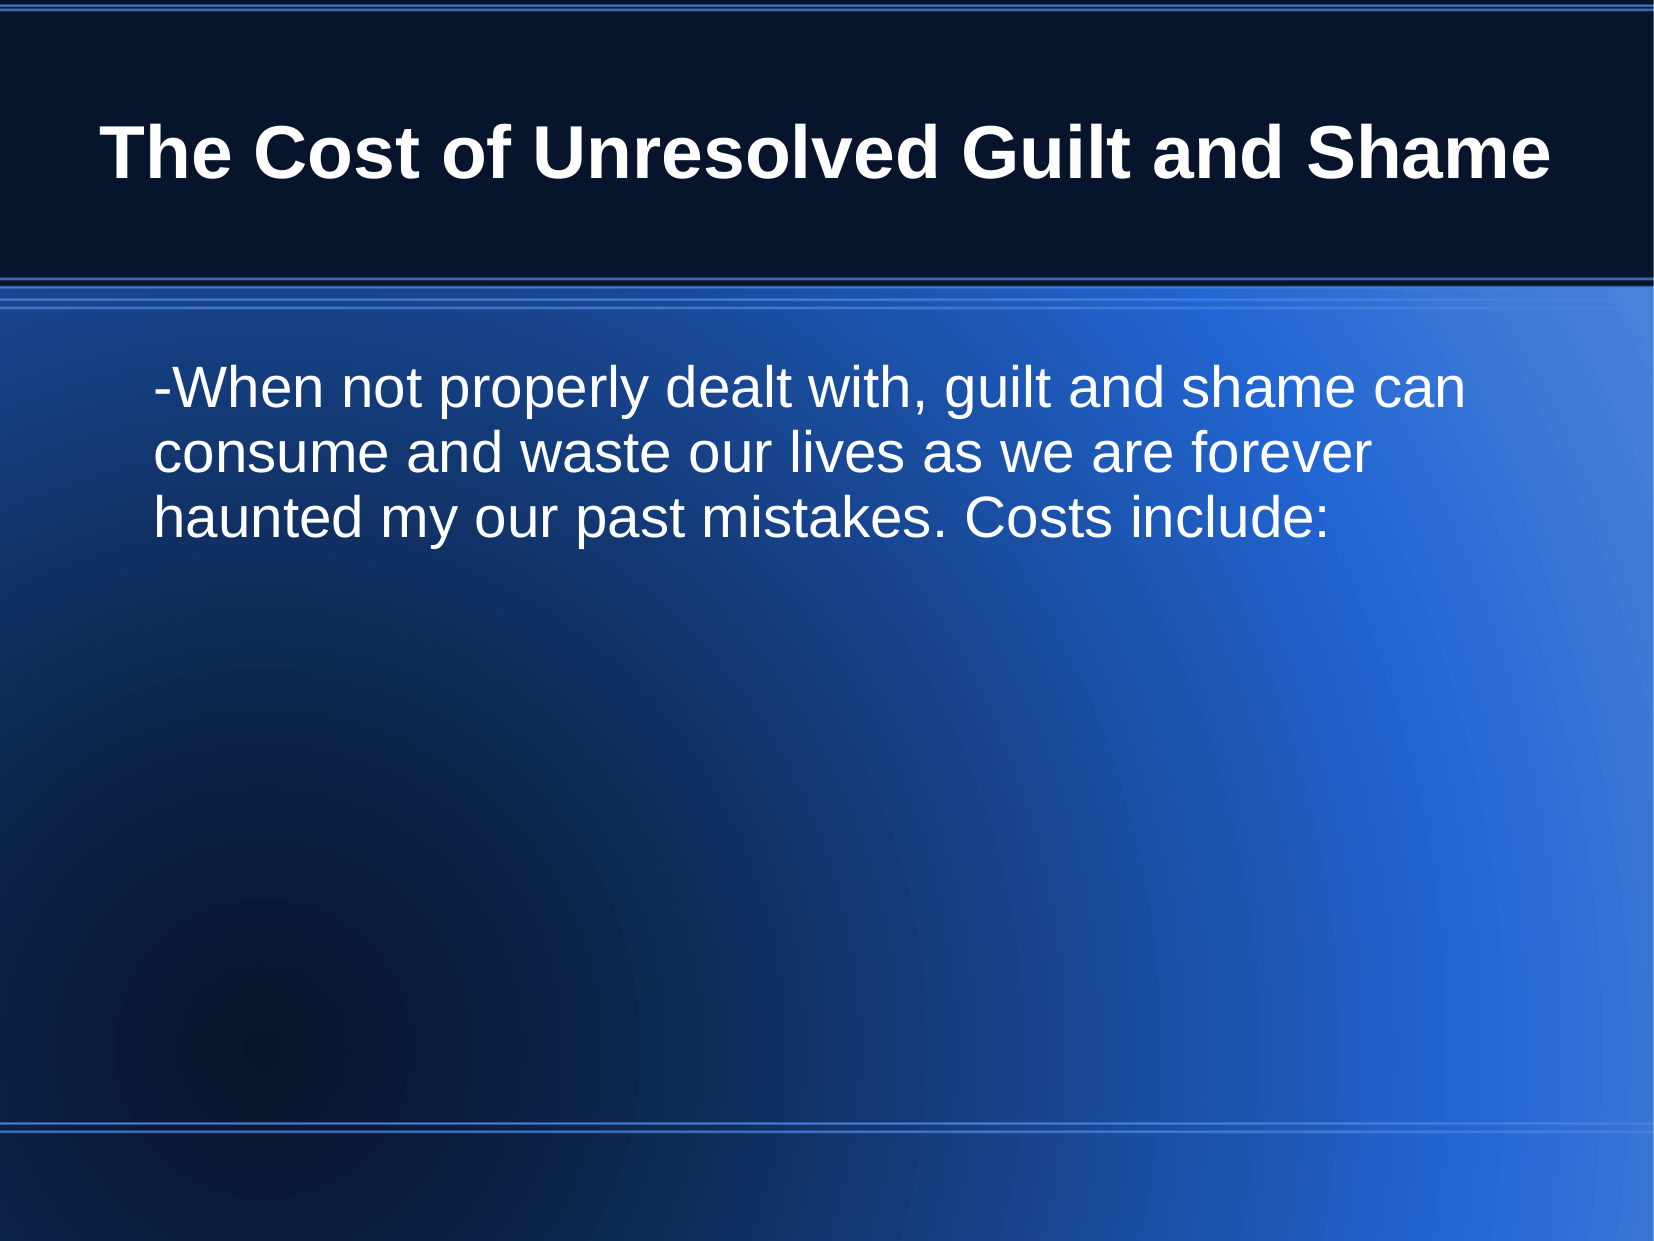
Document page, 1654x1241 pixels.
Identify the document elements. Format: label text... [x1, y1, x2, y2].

picture [0, 0, 1654, 1241]
list -When not properly dealt with, guilt and shame can consume and waste our lives as we are forever haunted my our past mistakes. Costs include: [82, 355, 1571, 1058]
title The Cost of Unresolved Guilt and Shame [82, 49, 1571, 257]
